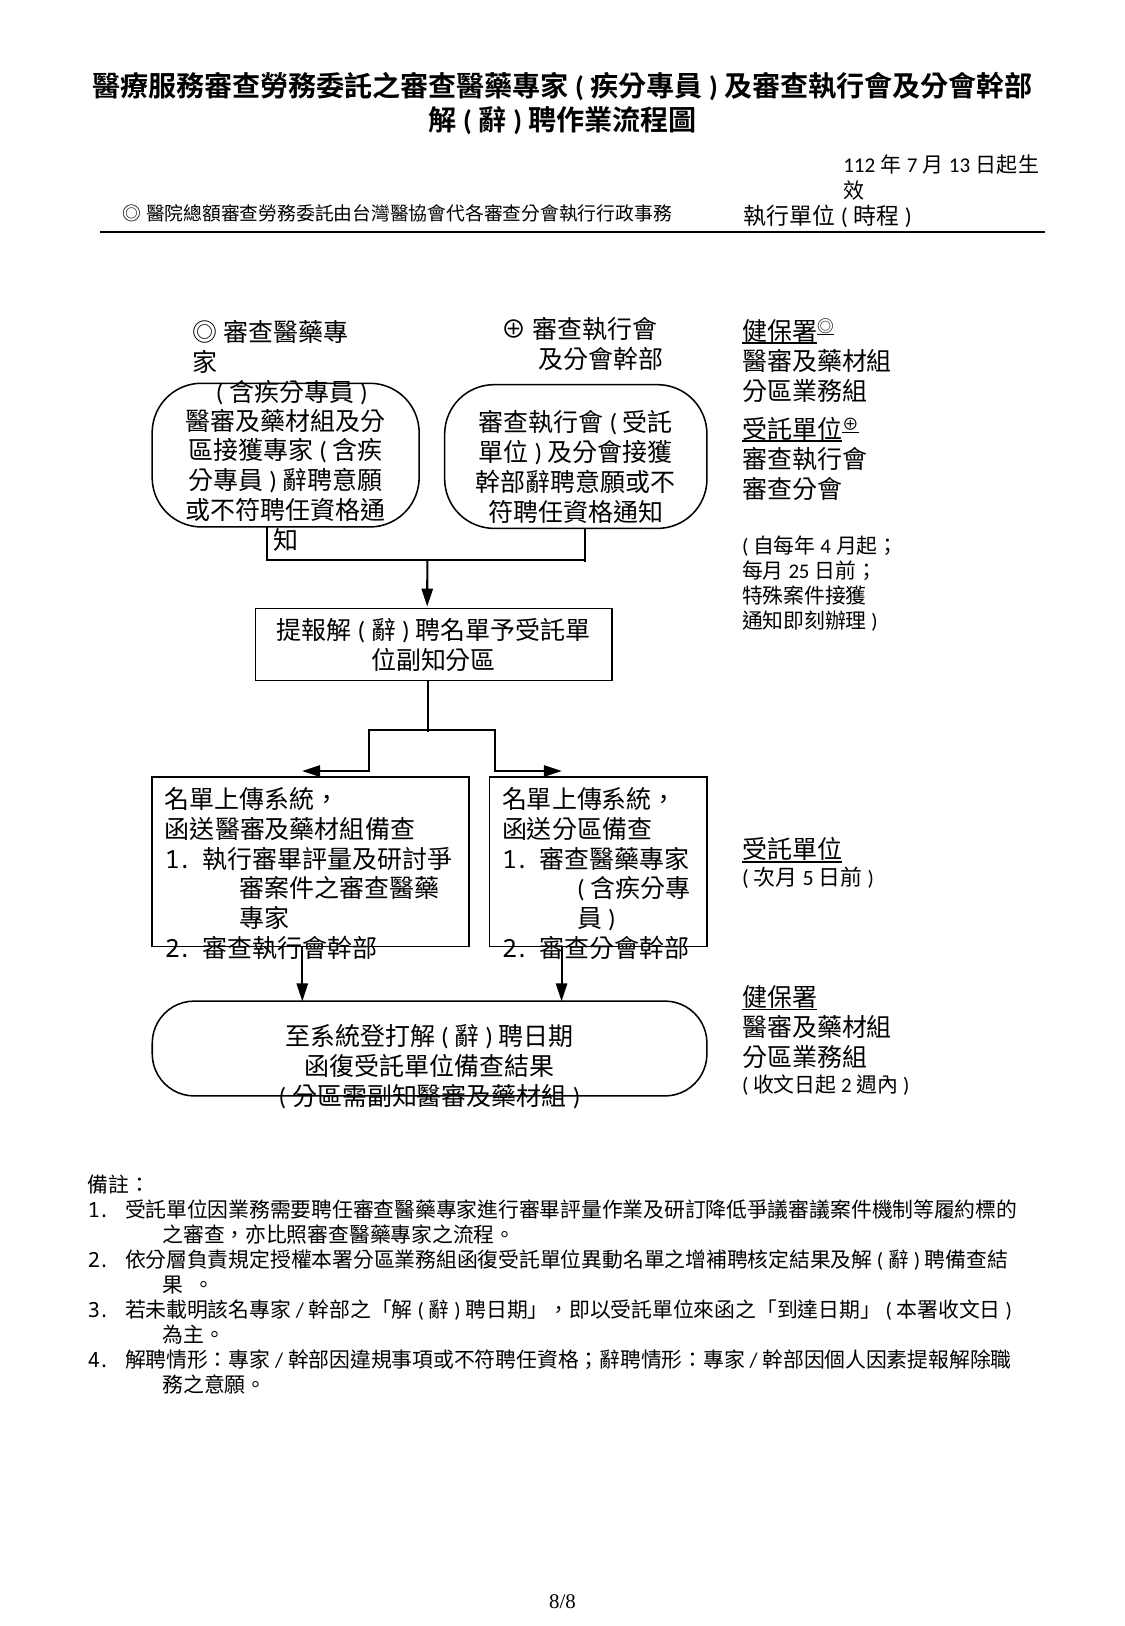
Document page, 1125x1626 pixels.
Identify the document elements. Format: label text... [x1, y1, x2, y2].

text_box 提報解(辭)聘名單予受託單位副知分區 [255, 609, 612, 681]
text_box 審查執行會(受託單位)及分會接獲幹部辭聘意願或不符聘任資格通知 [444, 384, 707, 529]
text_box 名單上傳系統， 函送醫審及藥材組備查 執行審畢評量及研討爭審案件之審查醫藥專家 審查執行會幹部 [152, 777, 469, 947]
text_box 8/8 [0, 1573, 1125, 1625]
text_box ⊕審查執行會 及分會幹部 [461, 306, 697, 381]
text_box ◎醫院總額審查勞務委託由台灣醫協會代各審查分會執行行政事務 [108, 194, 686, 232]
text_box ◎審查醫藥專家 (含疾分專員) [178, 309, 384, 414]
text_box 健保署◎ 醫審及藥材組 分區業務組 受託單位⊕ 審查執行會 審查分會 (自每年4月起； 每月25日前； 特殊案件接獲 通知即刻辦理) [727, 308, 1045, 615]
text_box 受託單位 (次月5日前) [727, 821, 929, 903]
text_box 醫審及藥材組及分區接獲專家(含疾分專員)辭聘意願或不符聘任資格通知 [152, 385, 420, 527]
text_box 名單上傳系統，函送分區備查 審查醫藥專家(含疾分專員) 審查分會幹部 [489, 777, 707, 947]
text_box 執行單位(時程) [728, 194, 1091, 237]
text_box 醫療服務審查勞務委託之審查醫藥專家(疾分專員)及審查執行會及分會幹部 解(辭)聘作業流程圖 [0, 61, 1125, 144]
text_box 至系統登打解(辭)聘日期 函復受託單位備查結果 (分區需副知醫審及藥材組) [152, 1001, 707, 1096]
text_box 備註： 受託單位因業務需要聘任審查醫藥專家進行審畢評量作業及研訂降低爭議審議案件機制等履約標的之審查，亦比照審查醫藥專家之流程。 依分層負責規定授權本署分區業務組函復受託單位異動名單之增補聘核定結果及解(辭)聘備查結果 。 若未載明該名專家/幹部之「解(辭)聘日期」，即以受託單位來函之「到達日期」(本署收文日)為主。 解聘情形：專家/幹部因違規事項或不符聘任資格；辭聘情形：專家/幹部因個人因素提報解除職務之意願。 [72, 1164, 1043, 1382]
text_box 112年7月13日起生效 [828, 144, 1074, 185]
text_box 健保署 醫審及藥材組 分區業務組 (收文日起2週內) [727, 974, 929, 1103]
